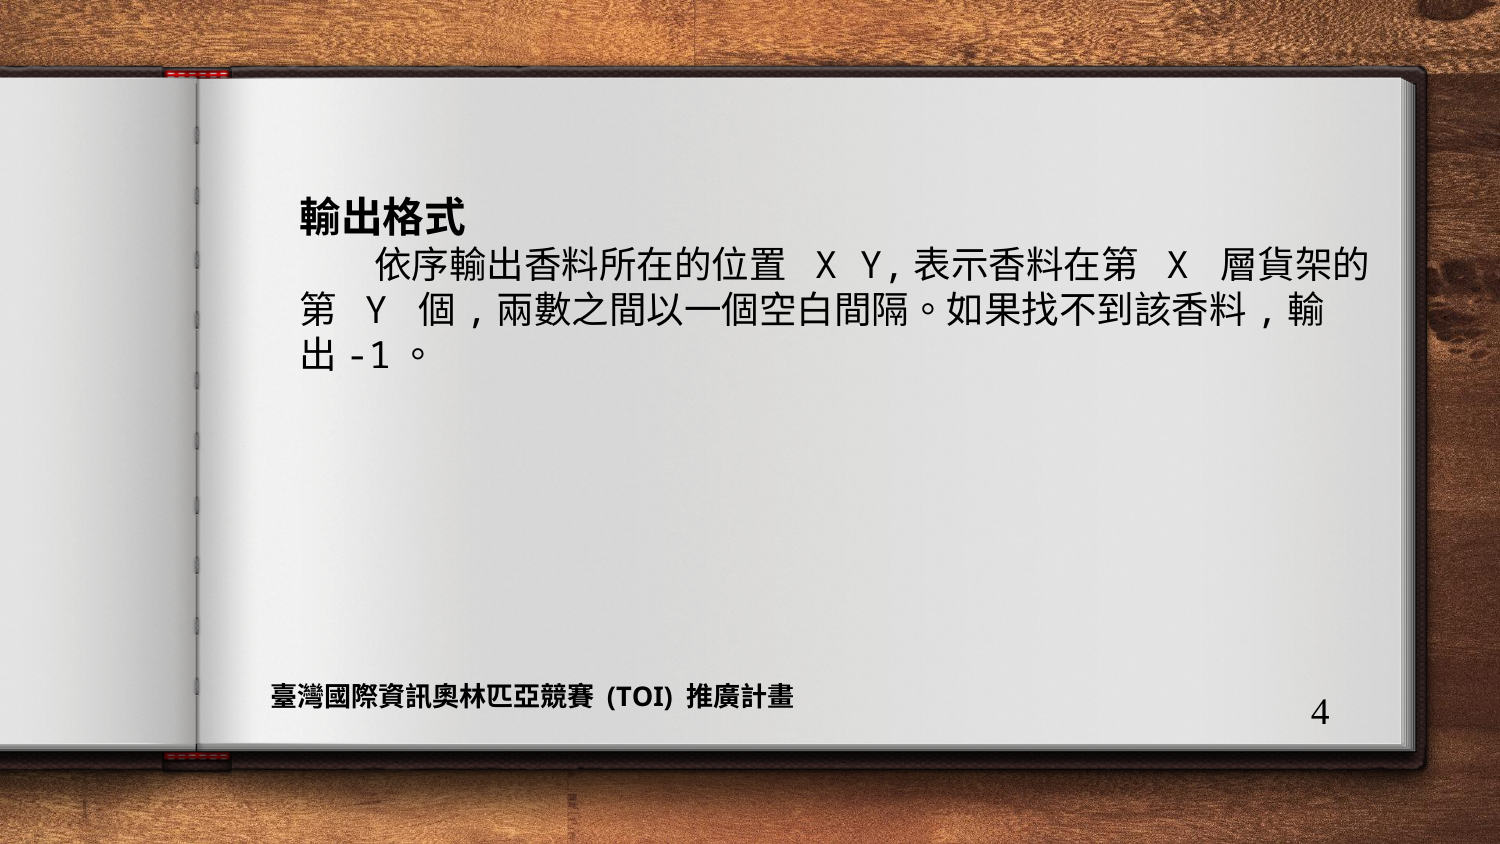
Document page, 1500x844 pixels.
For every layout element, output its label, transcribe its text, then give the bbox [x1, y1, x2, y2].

text_box 4 [1295, 672, 1386, 737]
text_box 輸出格式 依序輸出香料所在的位置 X Y,表示香料在第 X 層貨架的第 Y 個,兩數之間以一個空白間隔。如果找不到該香料,輸出-1。 [284, 183, 1386, 383]
